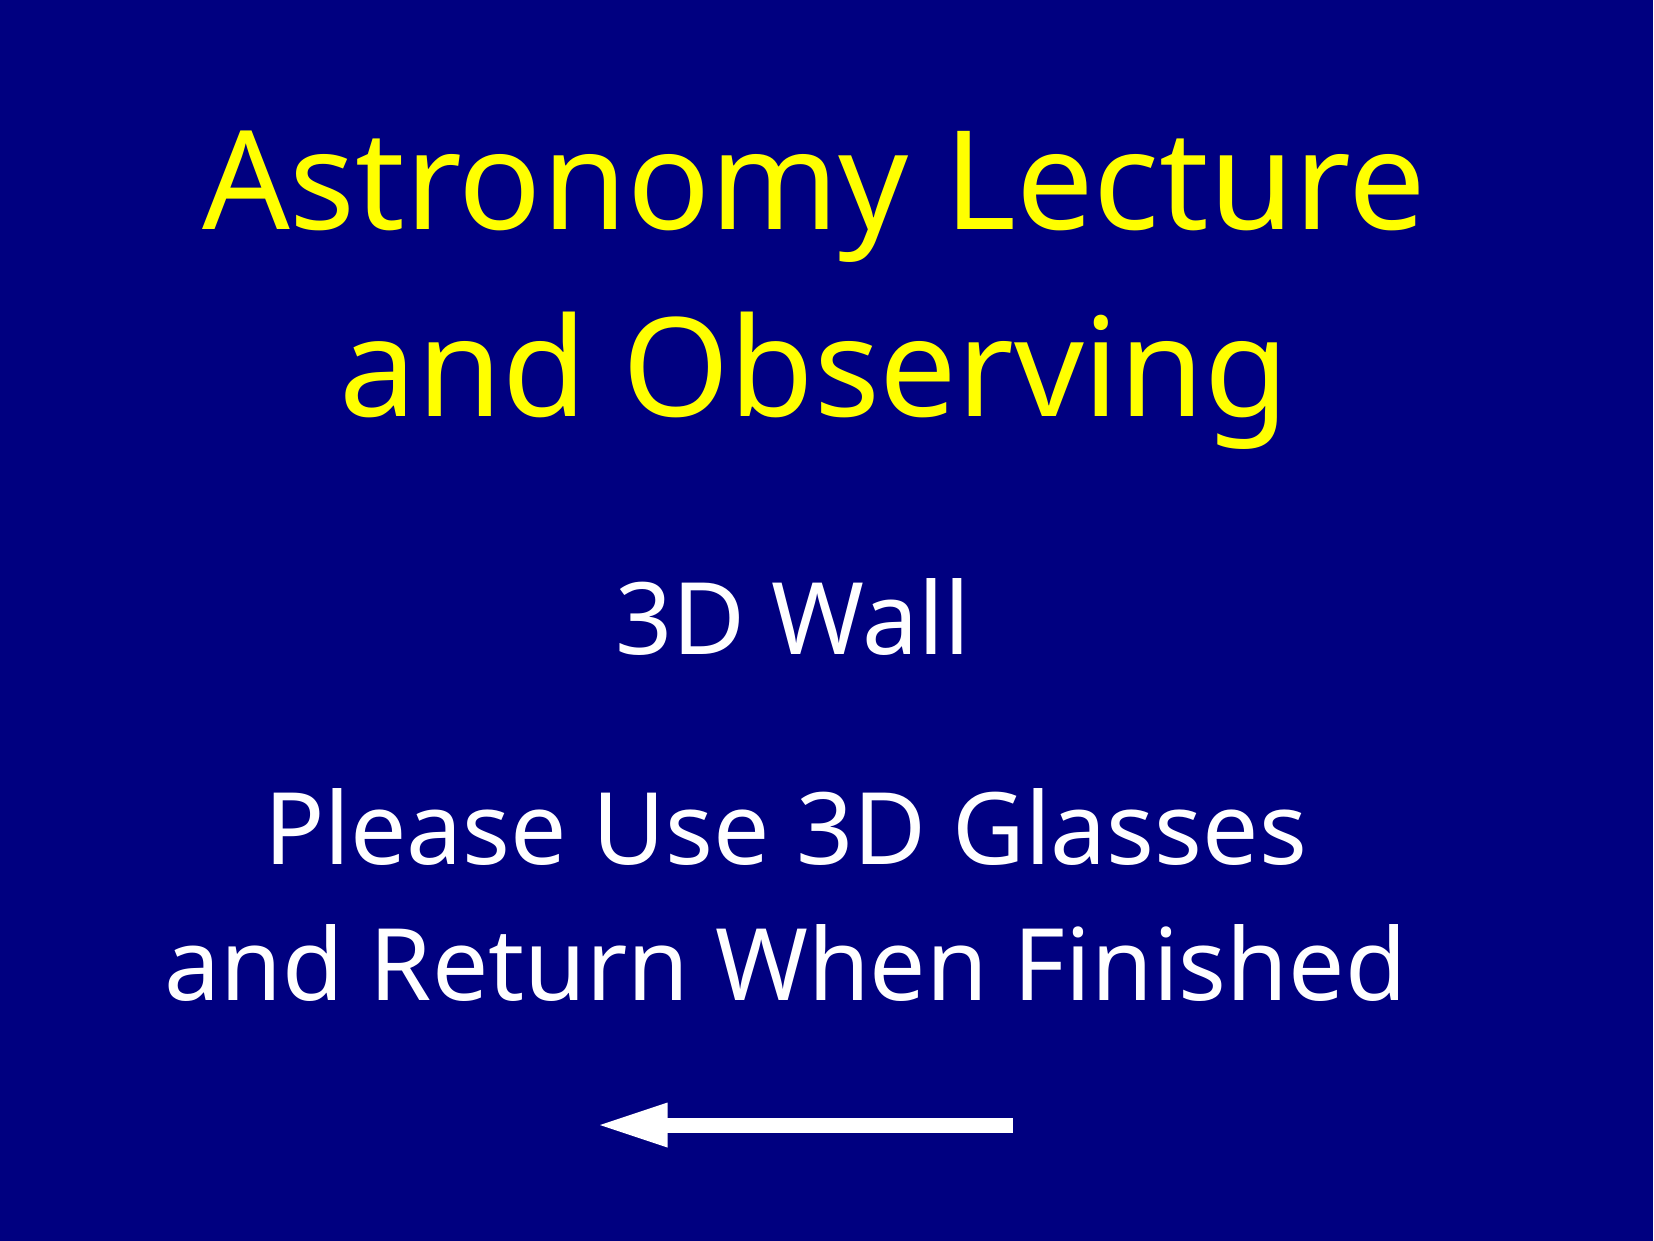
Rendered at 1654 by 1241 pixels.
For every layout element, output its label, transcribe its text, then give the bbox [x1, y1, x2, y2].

text_box 3D Wall [600, 539, 1013, 676]
text_box Astronomy Lecture and Observing [187, 75, 1500, 422]
text_box Please Use 3D Glasses and Return When Finished [150, 750, 1505, 1006]
